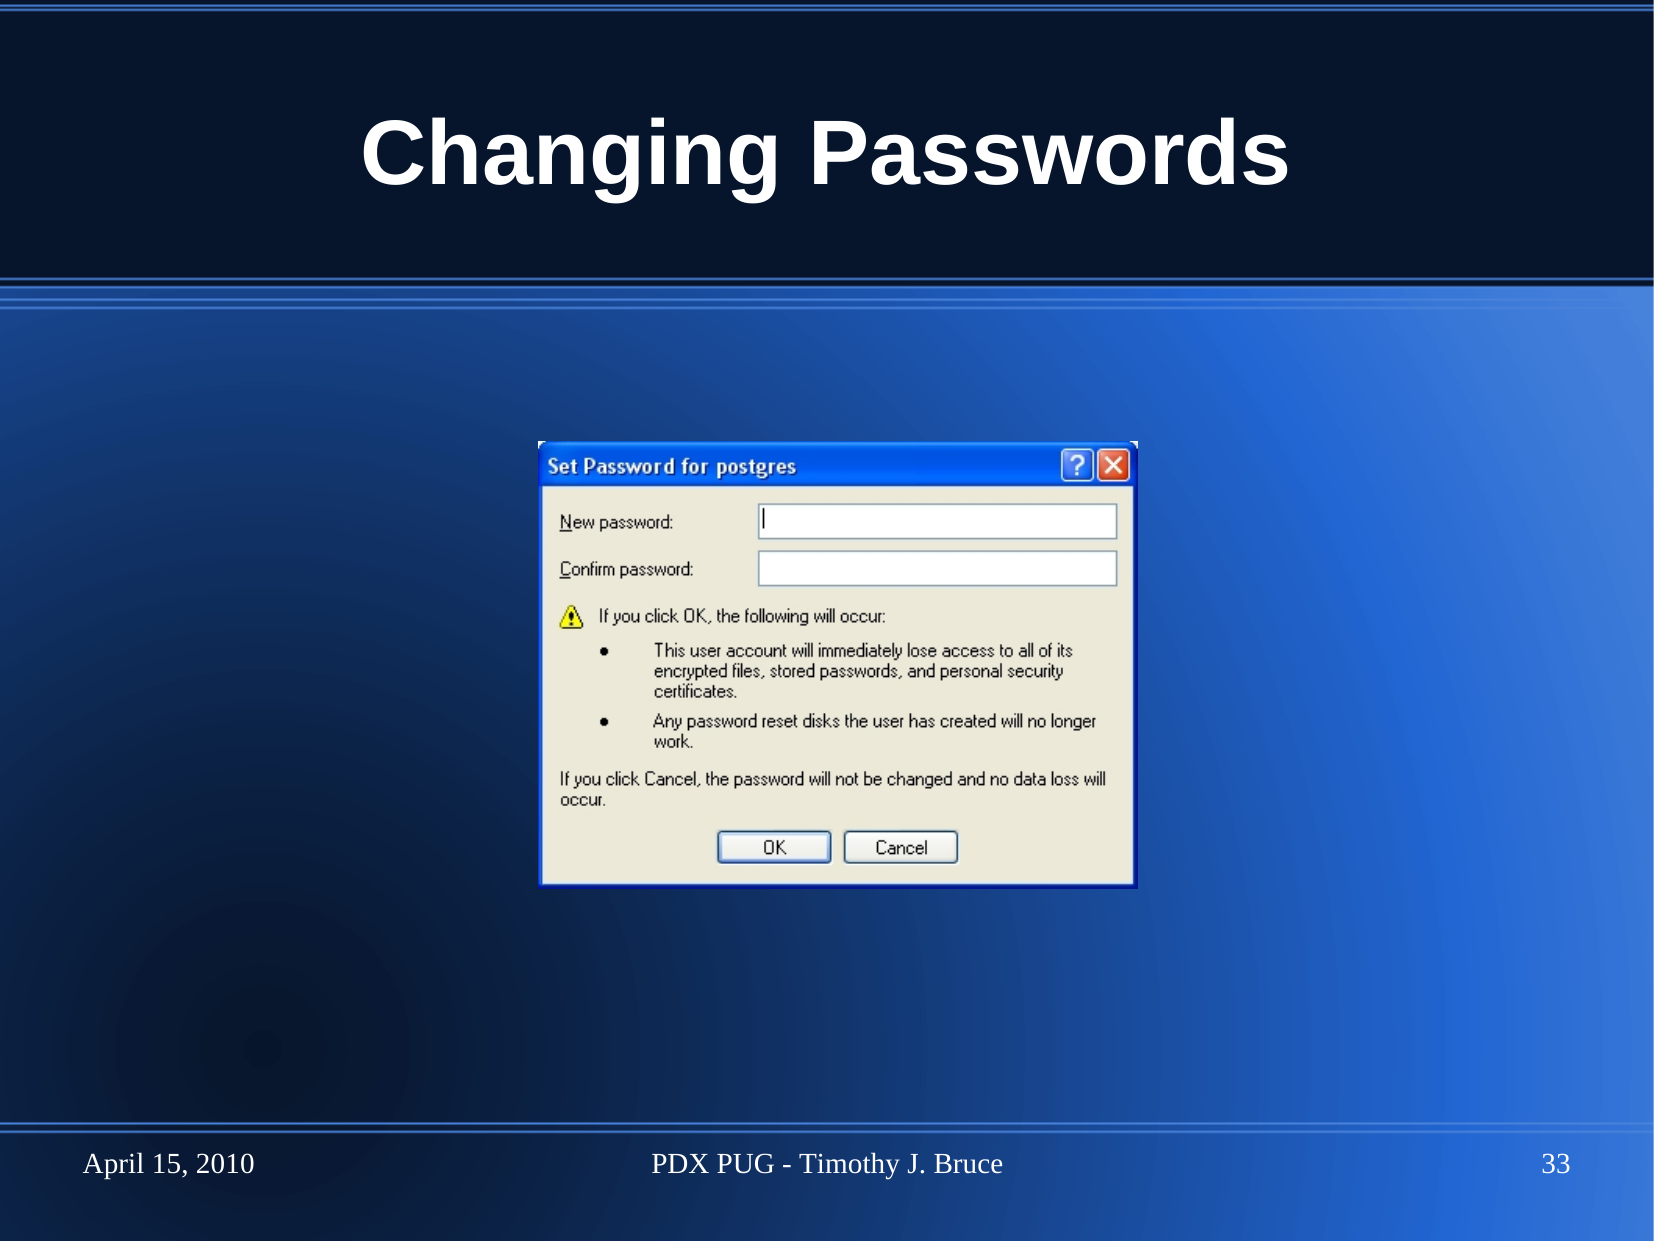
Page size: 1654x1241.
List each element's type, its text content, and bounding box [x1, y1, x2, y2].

title Changing Passwords [82, 56, 1571, 250]
picture [0, 0, 1654, 1241]
